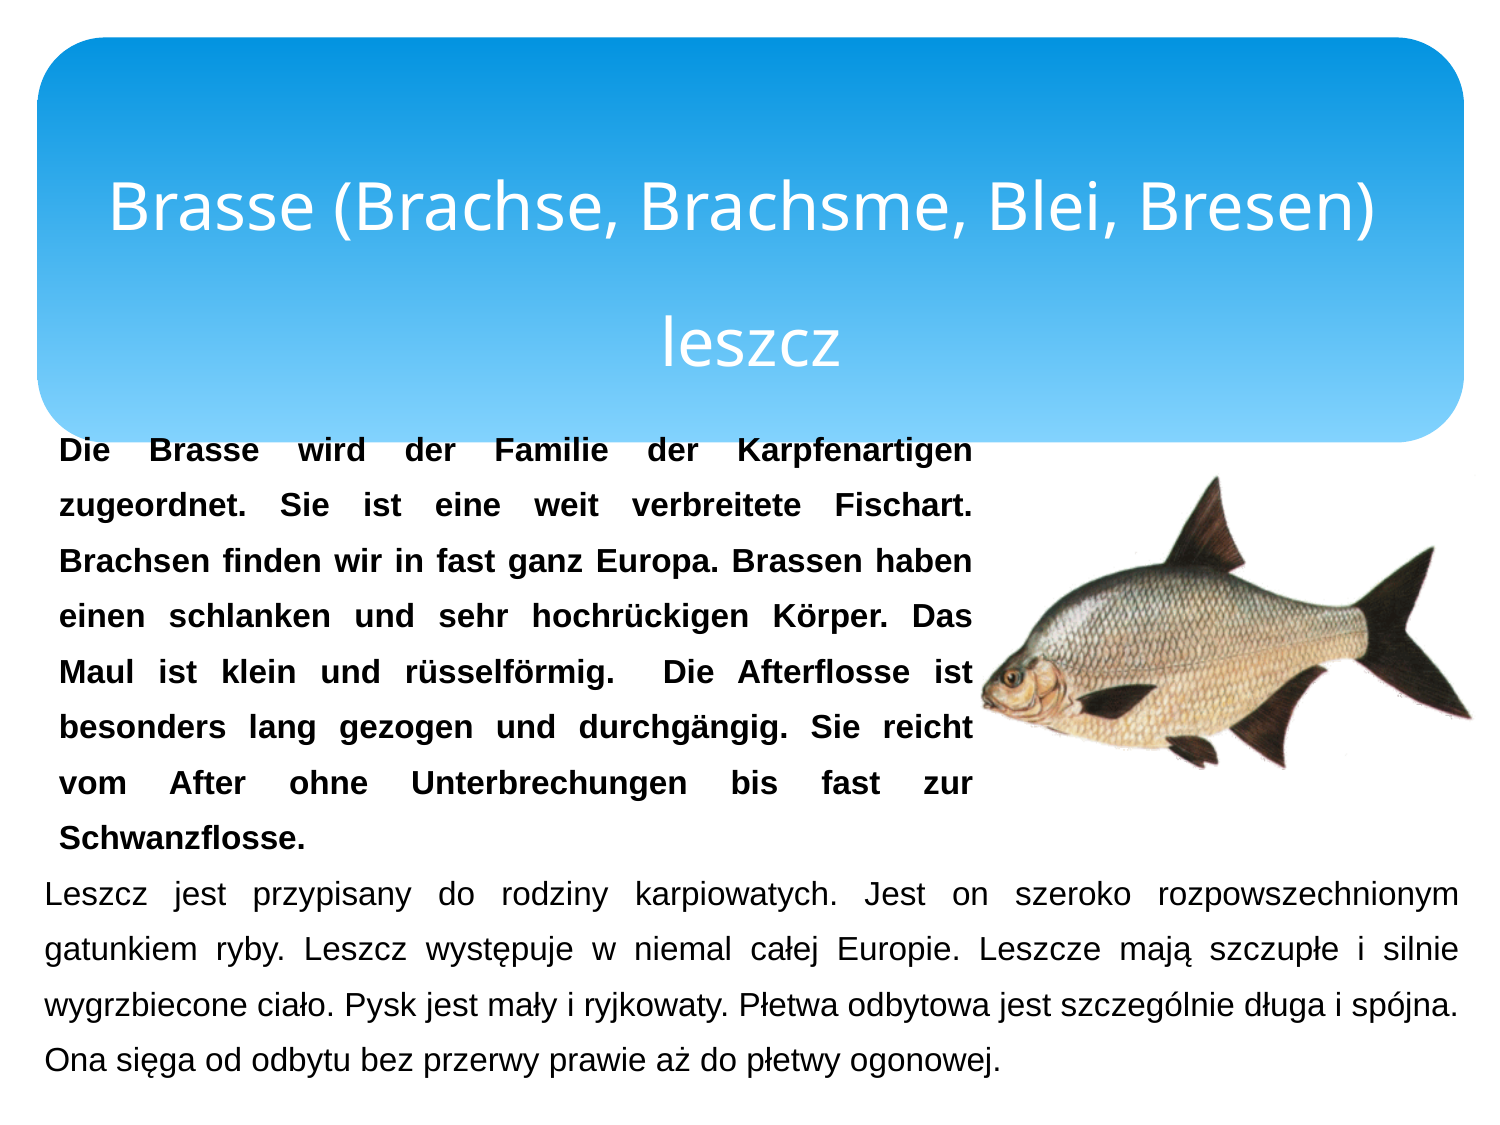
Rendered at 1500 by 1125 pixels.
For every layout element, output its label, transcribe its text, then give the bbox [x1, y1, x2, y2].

text_box Leszcz jest przypisany do rodziny karpiowatych. Jest on szeroko rozpowszechnionym gatunkiem ryby. Leszcz występuje w niemal całej Europie. Leszcze mają szczupłe i silnie wygrzbiecone ciało. Pysk jest mały i ryjkowaty. Płetwa odbytowa jest szczególnie długa i spójna. Ona sięga od odbytu bez przerwy prawie aż do płetwy ogonowej. [29, 849, 1477, 1070]
picture [974, 472, 1477, 798]
subtitle Die Brasse wird der Familie der Karpfenartigen zugeordnet. Sie ist eine weit verbreitete Fischart. Brachsen finden wir in fast ganz Europa. Brassen haben einen schlanken und sehr hochrückigen Körper. Das Maul ist klein und rüsselförmig. Die Afterflosse ist besonders lang gezogen und durchgängig. Sie reicht vom After ohne Unterbrechungen bis fast zur Schwanzflosse. [59, 442, 975, 827]
title Brasse (Brachse, Brachsme, Blei, Bresen) leszcz [67, 115, 1418, 384]
